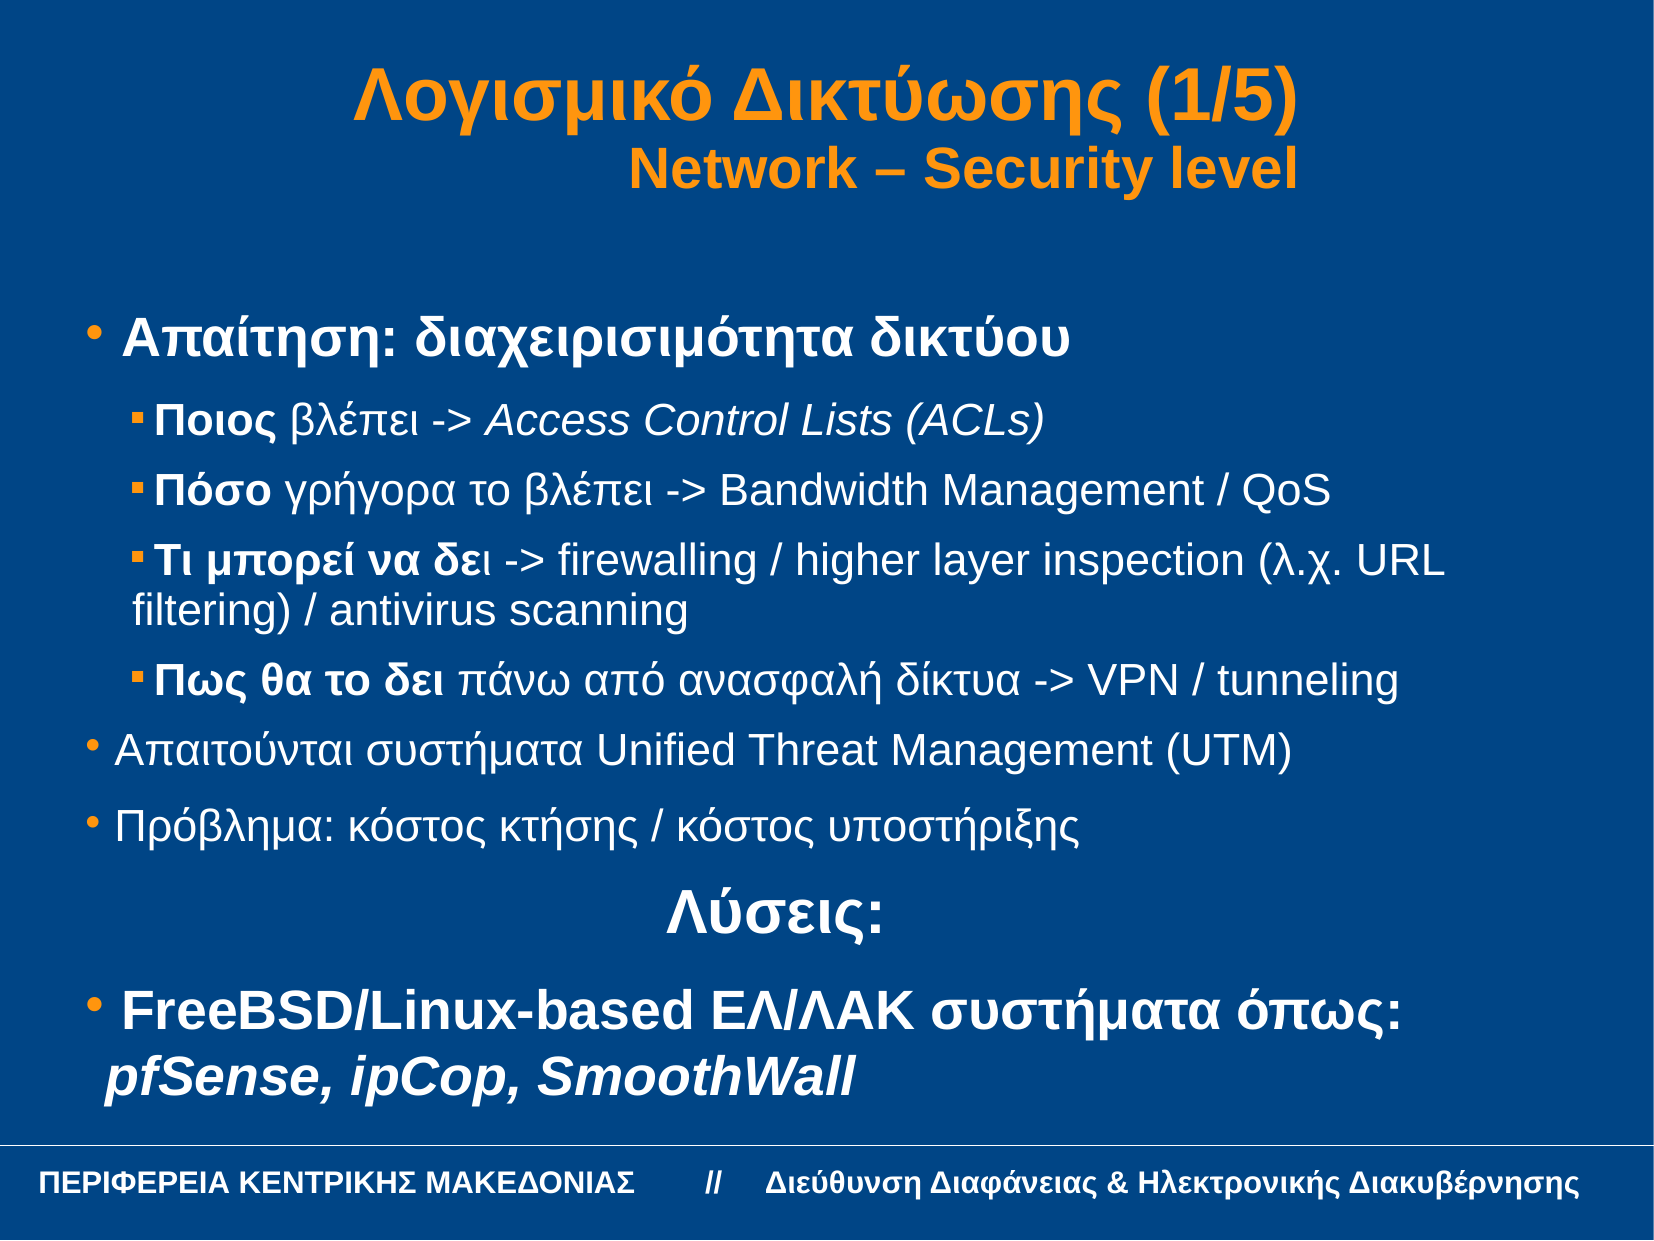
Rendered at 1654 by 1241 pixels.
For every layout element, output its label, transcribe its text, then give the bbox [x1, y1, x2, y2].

text_box Λογισμικό Δικτύωσης (1/5) Network – Security level [82, 47, 1571, 253]
text_box ΠΕΡΙΦΕΡΕΙΑ ΚΕΝΤΡΙΚΗΣ ΜΑΚΕΔΟΝΙΑΣ // Διεύθυνση Διαφάνειας & Ηλεκτρονικής Διακυβέρνησης [23, 1157, 1654, 1208]
list Απαίτηση: διαχειρισιμότητα δικτύου Ποιος βλέπει -> Access Control Lists (ACLs) Πόσο γρήγορα το βλέπει -> Bandwidth Management / QoS Τι μπορεί να δει -> firewalling / higher layer inspection (λ.χ. URL filtering) / antivirus scanning Πως θα το δει πάνω από ανασφαλή δίκτυα -> VPN / tunneling Απαιτούνται συστήματα Unified Threat Management (UTM) Πρόβλημα: κόστος κτήσης / κόστος υποστήριξης Λύσεις: FreeBSD/Linux-based ΕΛ/ΛΑΚ συστήματα όπως: pfSense, ipCop, SmoothWall [85, 302, 1574, 1111]
